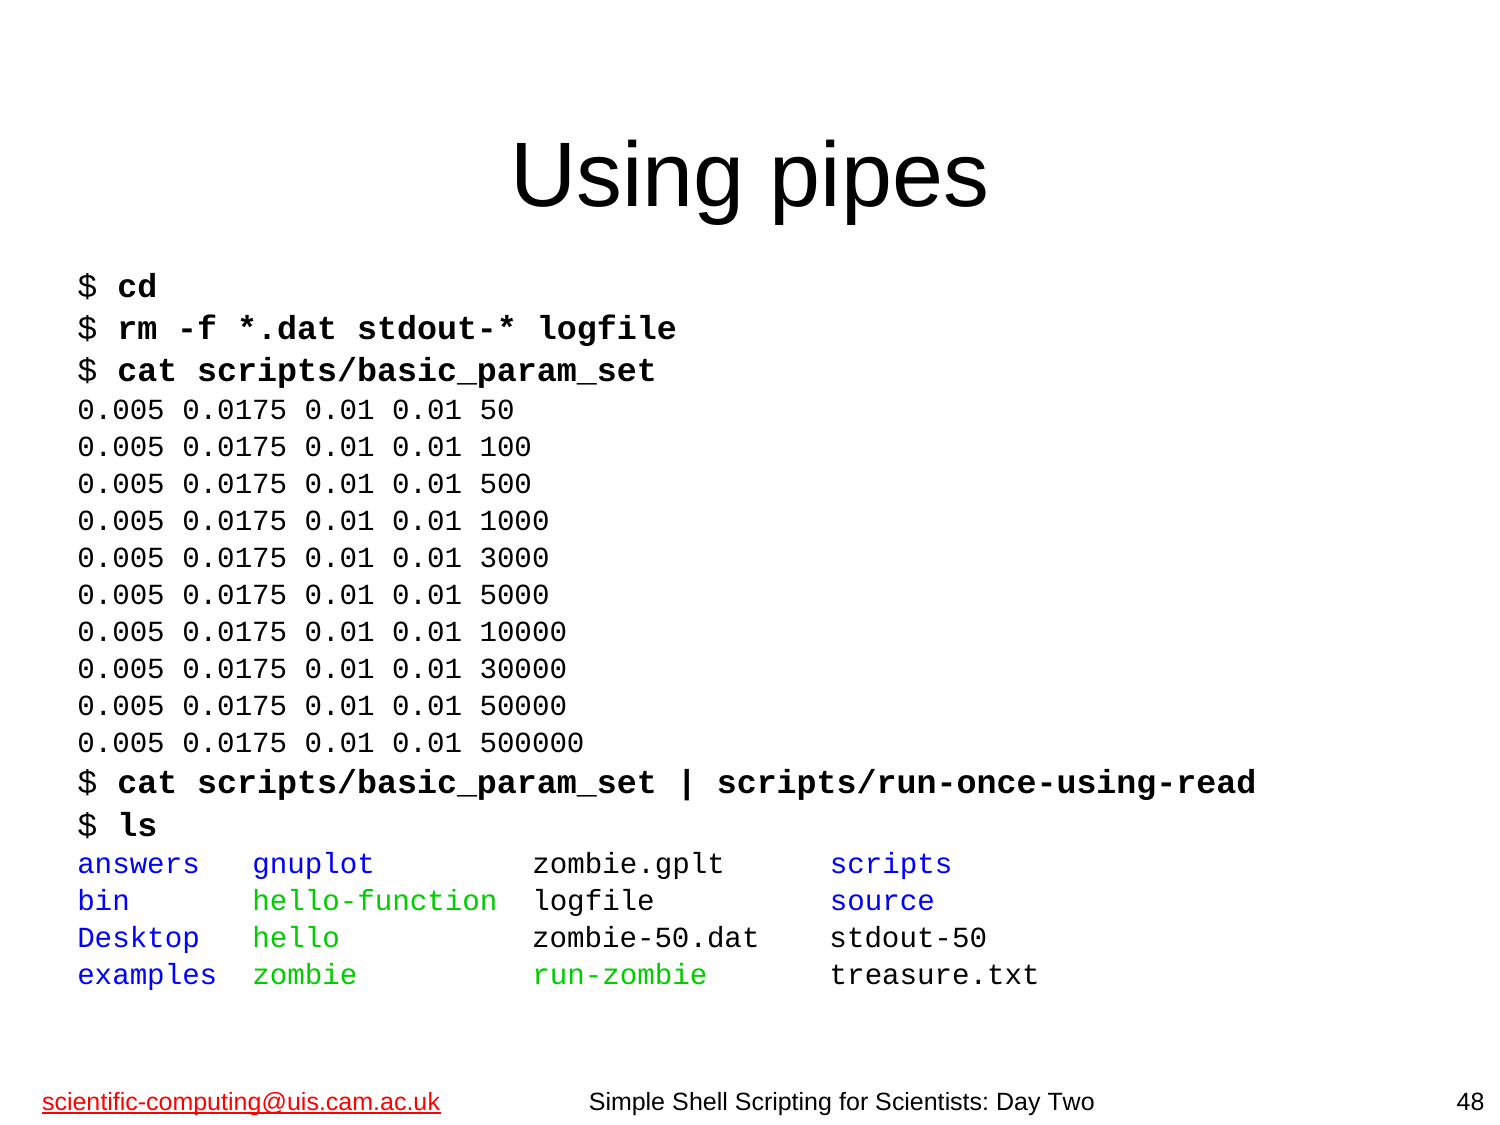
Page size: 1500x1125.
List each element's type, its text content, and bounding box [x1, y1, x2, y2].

list $ cd $ rm -f *.dat stdout-* logfile $ cat scripts/basic_param_set 0.005 0.0175 0.01 0.01 50 0.005 0.0175 0.01 0.01 100 0.005 0.0175 0.01 0.01 500 0.005 0.0175 0.01 0.01 1000 0.005 0.0175 0.01 0.01 3000 0.005 0.0175 0.01 0.01 5000 0.005 0.0175 0.01 0.01 10000 0.005 0.0175 0.01 0.01 30000 0.005 0.0175 0.01 0.01 50000 0.005 0.0175 0.01 0.01 500000 $ cat scripts/basic_param_set | scripts/run-once-using-read $ ls answers gnuplot zombie.gplt scripts bin hello-function logfile source Desktop hello zombie-50.dat stdout-50 examples zombie run-zombie treasure.txt [62, 262, 1438, 1040]
title Using pipes [112, 112, 1388, 238]
